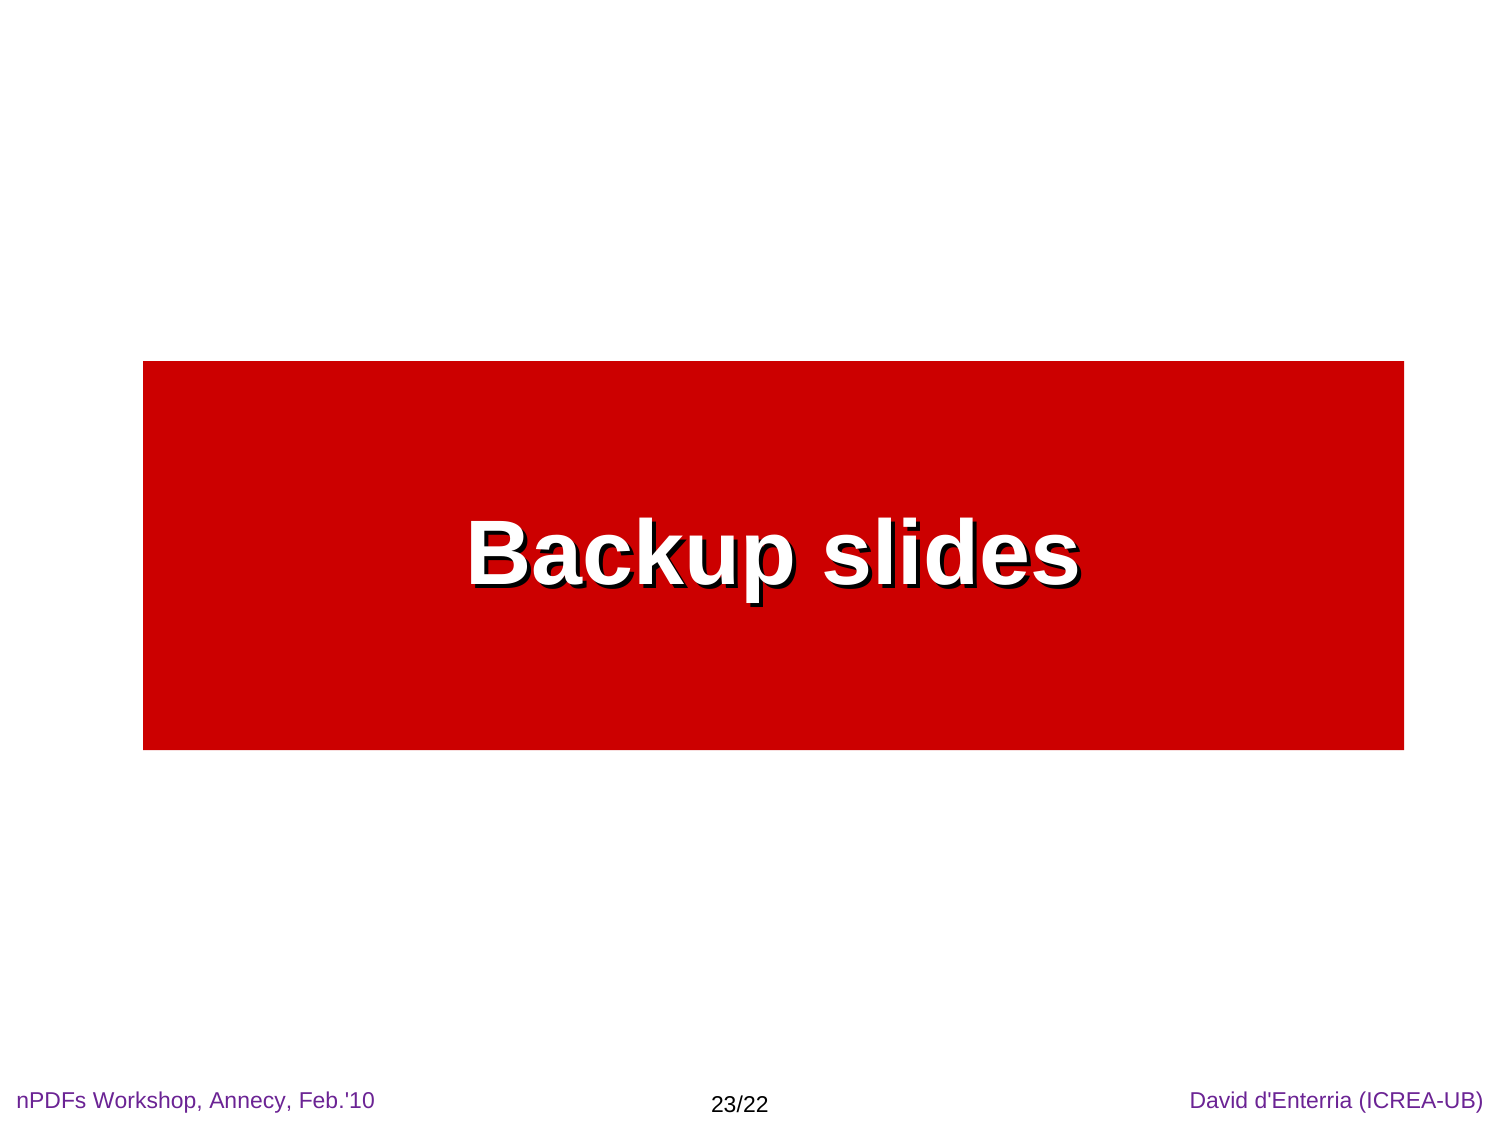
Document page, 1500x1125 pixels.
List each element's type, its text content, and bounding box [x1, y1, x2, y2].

text_box Backup slides [143, 361, 1405, 751]
text_box [75, 1024, 426, 1110]
